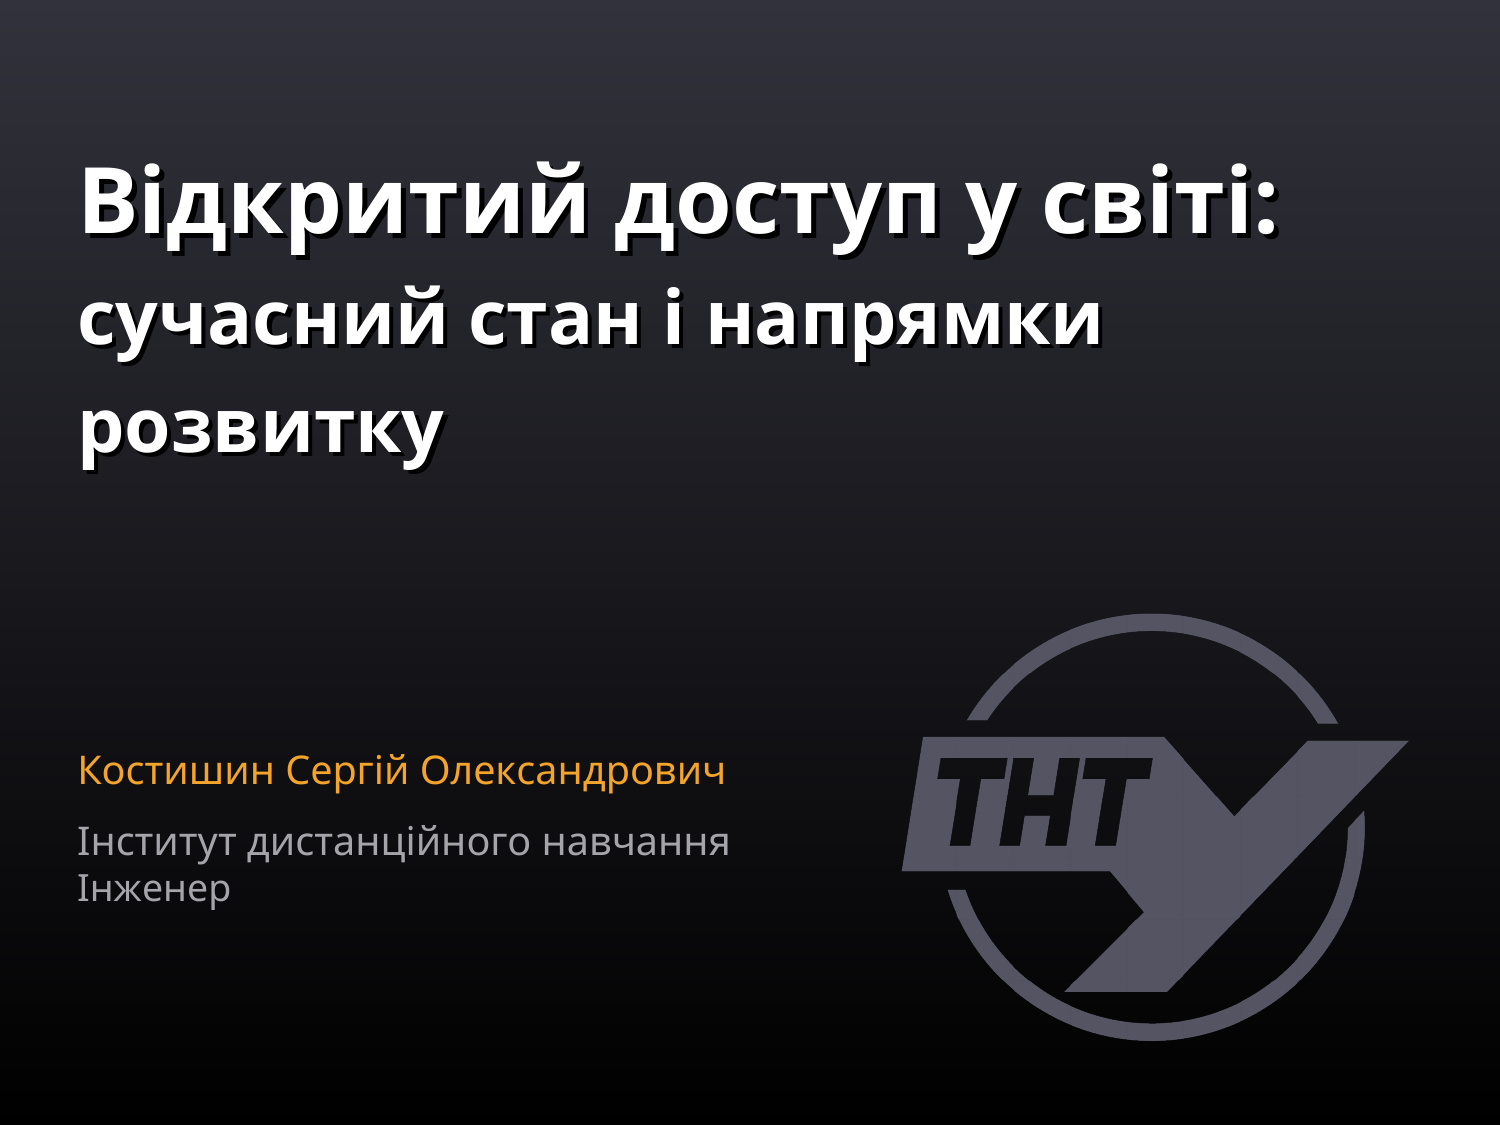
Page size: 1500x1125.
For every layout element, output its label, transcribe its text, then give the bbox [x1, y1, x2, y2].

title Відкритий доступ у світі: сучасний стан і напрямки розвитку [62, 112, 1500, 476]
subtitle Костишин Сергій Олександрович [62, 737, 813, 808]
text_box Інститут дистанційного навчання Інженер [62, 808, 850, 917]
picture [900, 612, 1411, 1042]
